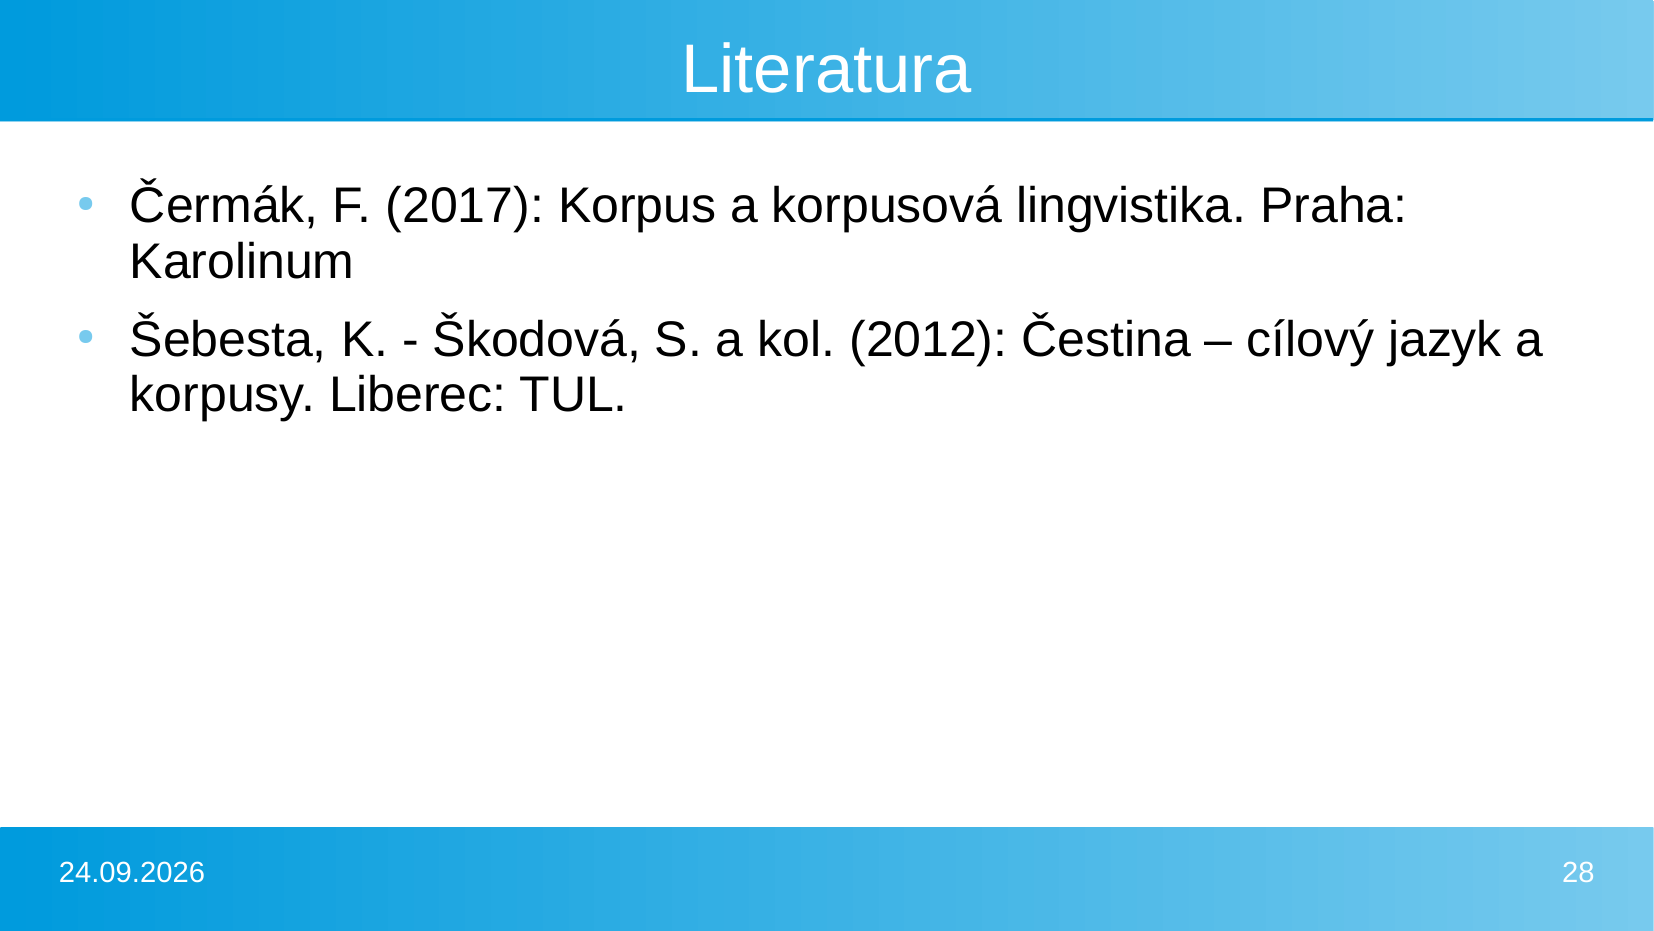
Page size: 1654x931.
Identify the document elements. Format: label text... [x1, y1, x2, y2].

list Čermák, F. (2017): Korpus a korpusová lingvistika. Praha: Karolinum Šebesta, K. - Škodová, S. a kol. (2012): Čestina – cílový jazyk a korpusy. Liberec: TUL. [59, 177, 1595, 768]
title Literatura [59, 29, 1595, 108]
